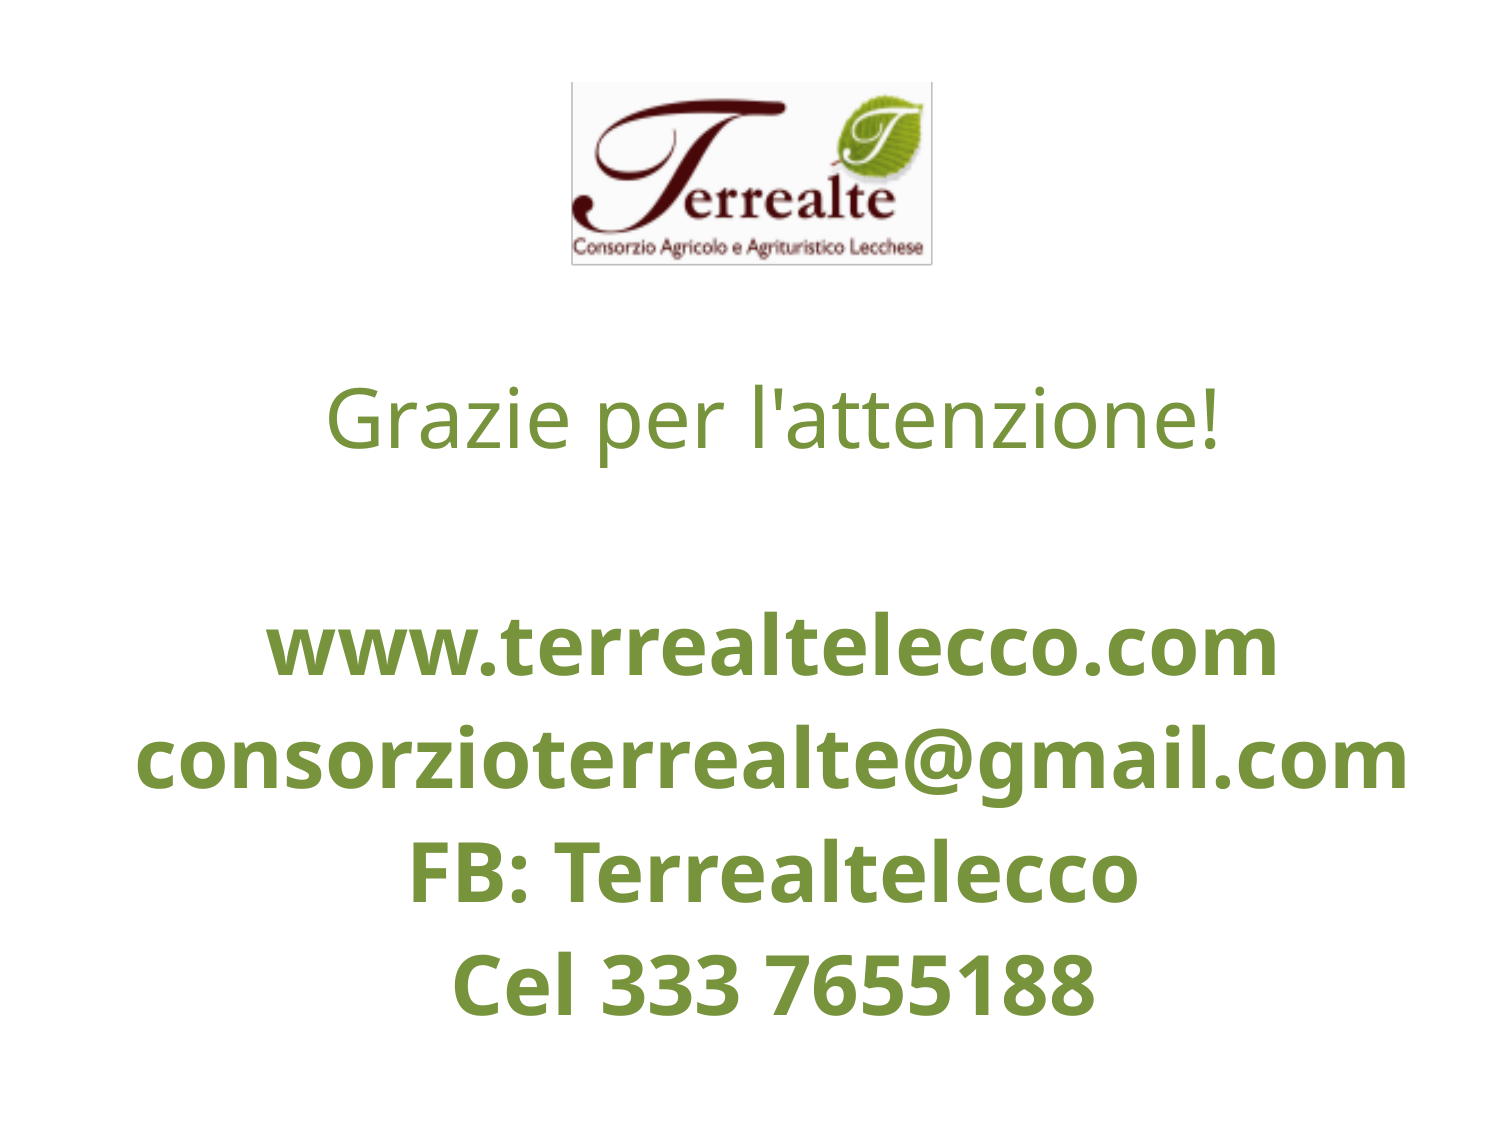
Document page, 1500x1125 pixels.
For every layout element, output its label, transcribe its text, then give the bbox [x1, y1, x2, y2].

text_box Grazie per l'attenzione! www.terrealtelecco.com consorzioterrealte@gmail.com FB: Terrealtelecco Cel 333 7655188 [94, 308, 1453, 1048]
picture [0, 82, 1500, 308]
